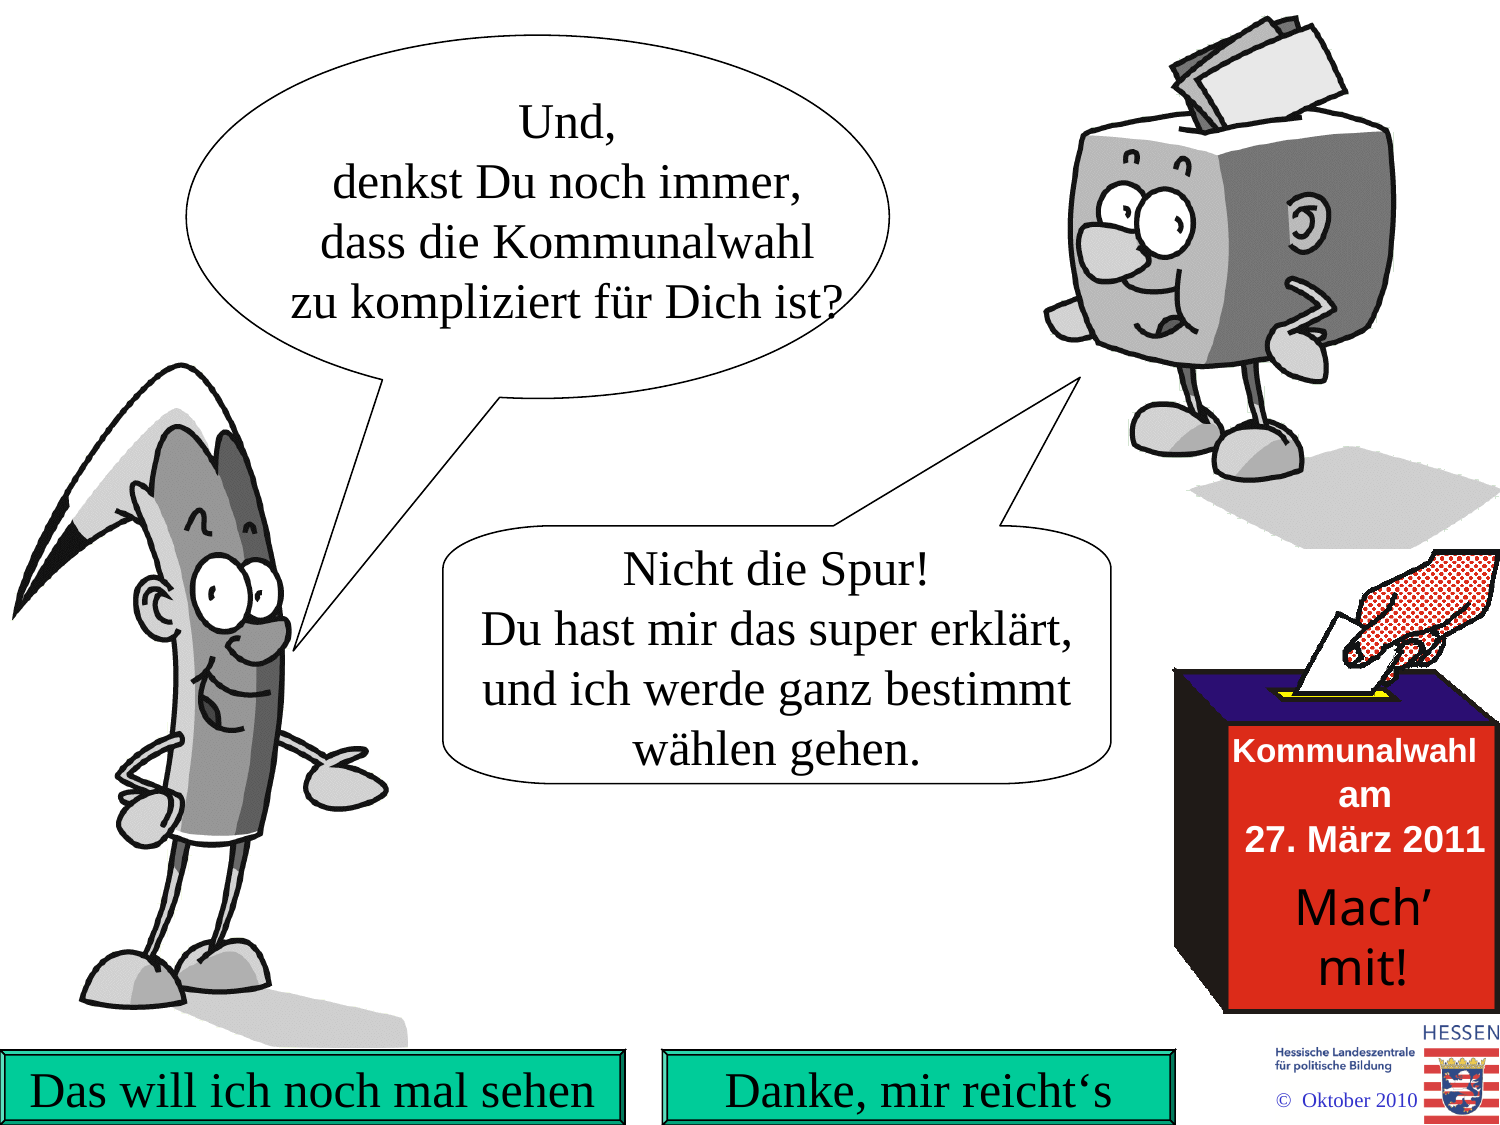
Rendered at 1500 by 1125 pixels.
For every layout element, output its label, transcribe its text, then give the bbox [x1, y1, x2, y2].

text_box Danke, mir reicht‘s [668, 1055, 1170, 1120]
text_box Kommunalwahl am 27. März 2011 [1230, 725, 1500, 861]
text_box Und, denkst Du noch immer, dass die Kommunalwahl zu kompliziert für Dich ist? [186, 35, 890, 510]
text_box Mach’ mit! [1230, 868, 1496, 1004]
picture [1033, 5, 1500, 1014]
text_box Das will ich noch mal sehen [5, 1055, 620, 1120]
picture [1275, 1025, 1499, 1124]
text_box Nicht die Spur! Du hast mir das super erklärt, und ich werde ganz bestimmt wählen gehen. [442, 377, 1111, 784]
text_box © Oktober 2010 [1245, 1075, 1433, 1123]
picture [3, 345, 408, 1048]
